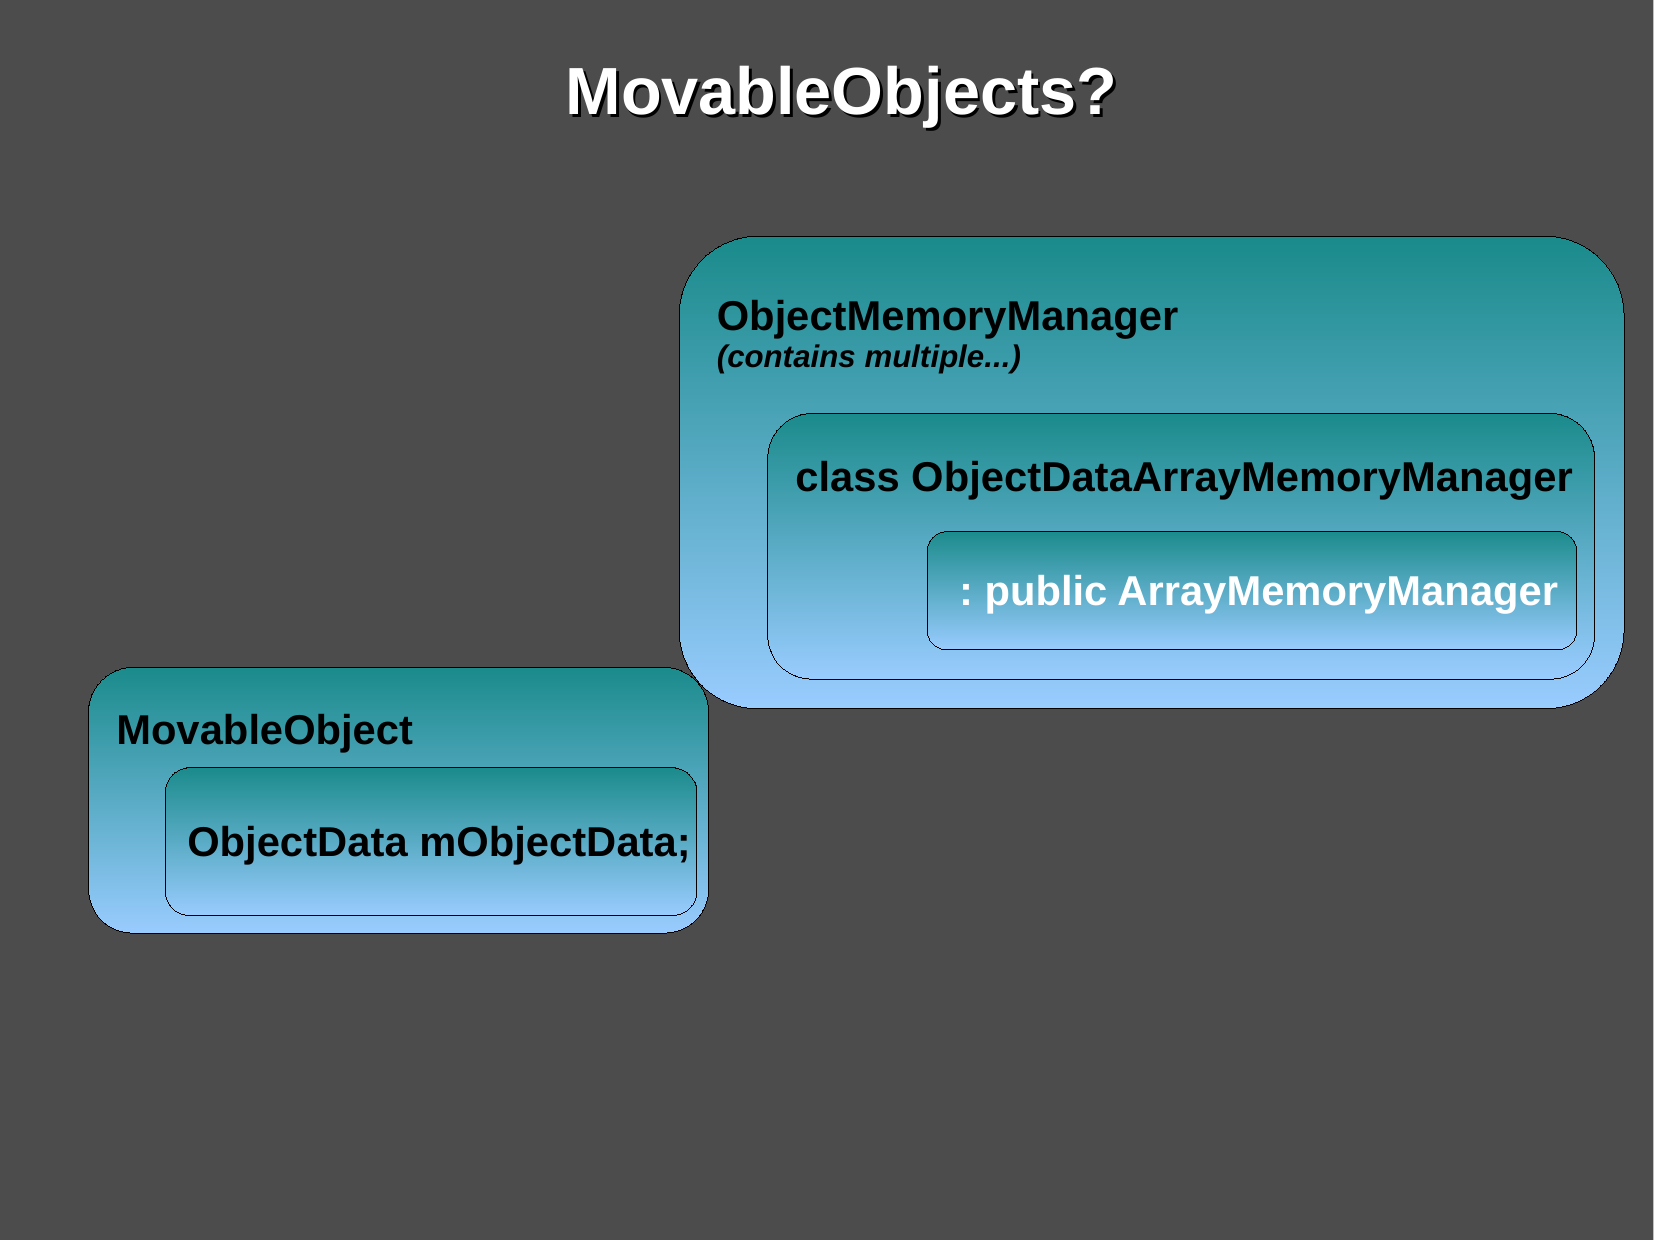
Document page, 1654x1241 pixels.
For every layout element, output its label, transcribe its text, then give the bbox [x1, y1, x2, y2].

text_box MovableObjects? [265, 46, 1418, 137]
text_box ObjectData mObjectData; [165, 767, 697, 916]
text_box : public ArrayMemoryManager [927, 531, 1577, 650]
text_box class ObjectDataArrayMemoryManager [767, 413, 1595, 680]
text_box ObjectMemoryManager (contains multiple...) [679, 236, 1625, 709]
text_box MovableObject [88, 667, 709, 934]
